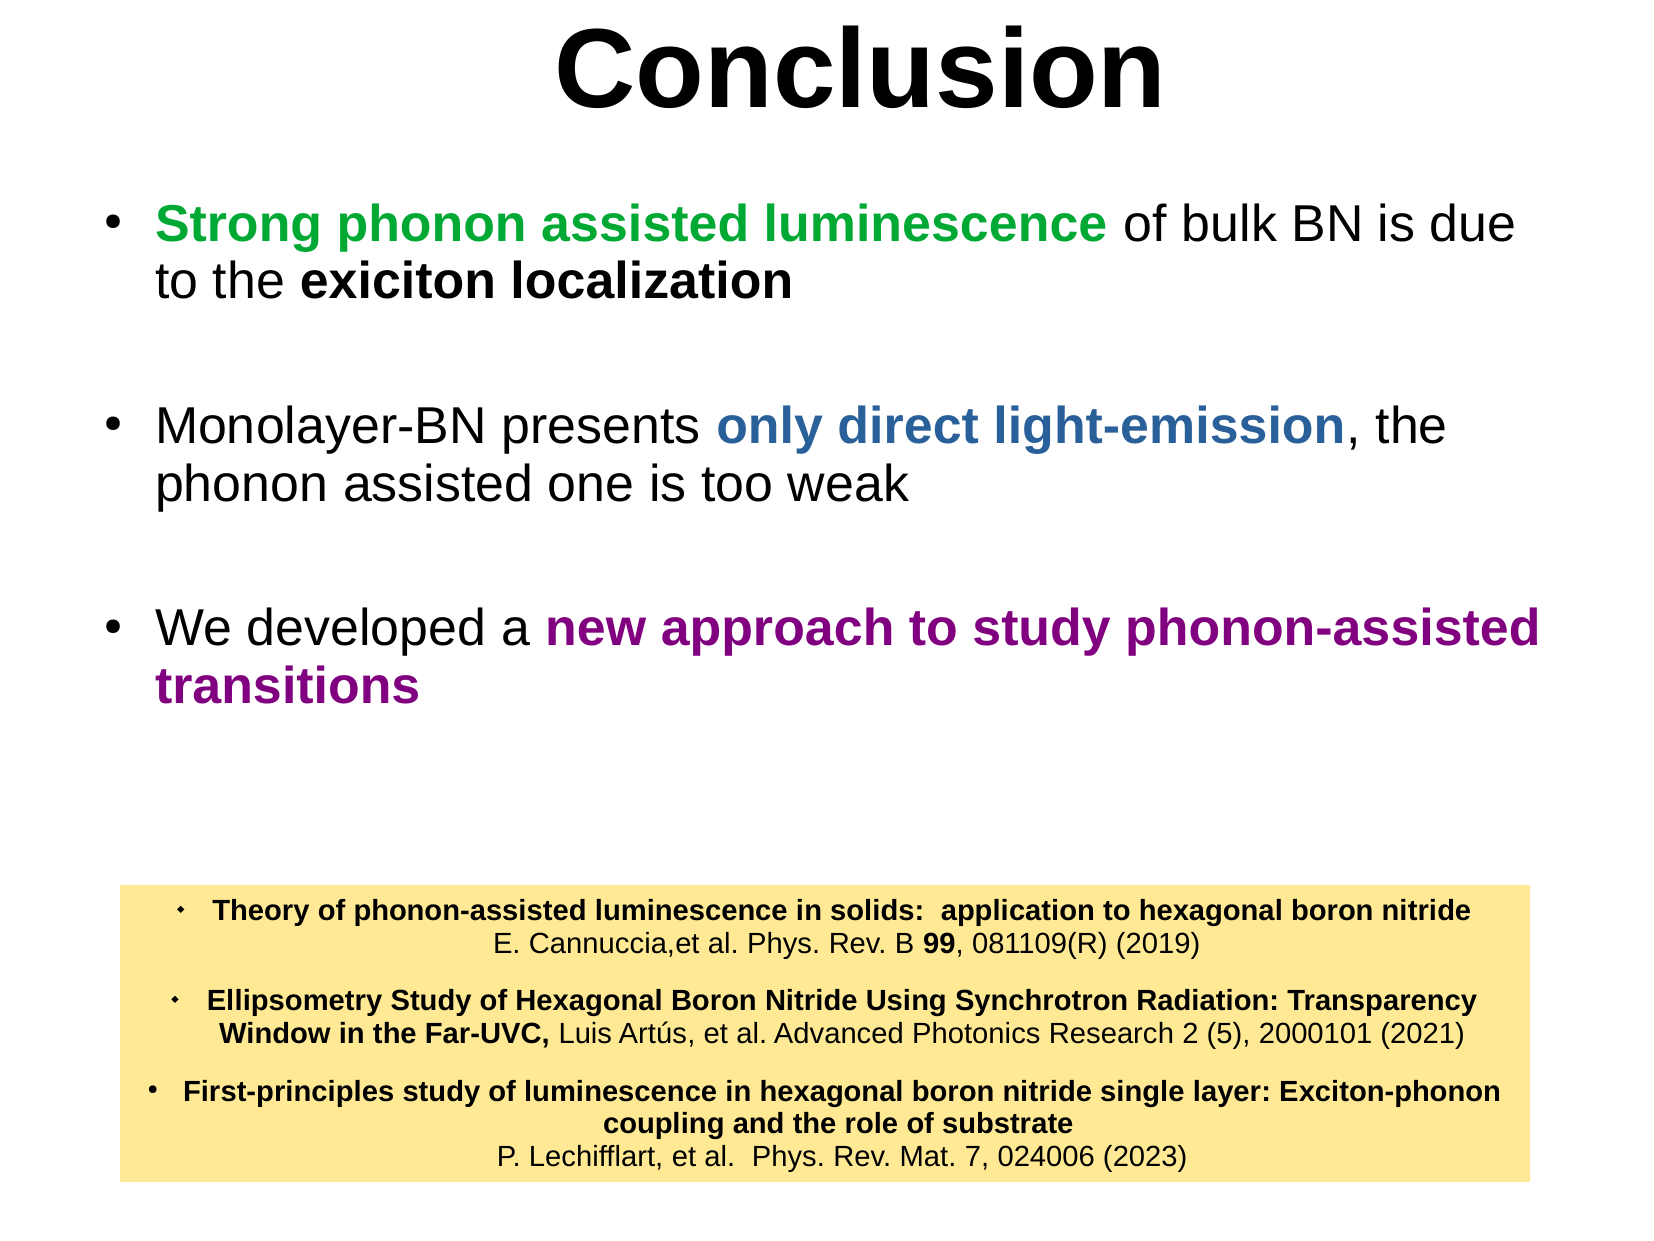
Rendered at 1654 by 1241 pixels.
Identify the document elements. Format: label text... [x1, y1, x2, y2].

text_box Theory of phonon-assisted luminescence in solids: application to hexagonal boron nitride E. Cannuccia,et al. Phys. Rev. B 99, 081109(R) (2019) Ellipsometry Study of Hexagonal Boron Nitride Using Synchrotron Radiation: Transparency Window in the Far‐UVC, Luis Artús, et al. Advanced Photonics Research 2 (5), 2000101 (2021) First-principles study of luminescence in hexagonal boron nitride single layer: Exciton-phonon coupling and the role of substrate P. Lechifflart, et al. Phys. Rev. Mat. 7, 024006 (2023) [120, 885, 1531, 1182]
title Conclusion [116, 0, 1606, 150]
list Strong phonon assisted luminescence of bulk BN is due to the exiciton localization Monolayer-BN presents only direct light-emission, the phonon assisted one is too weak We developed a new approach to study phonon-assisted transitions [86, 194, 1576, 720]
